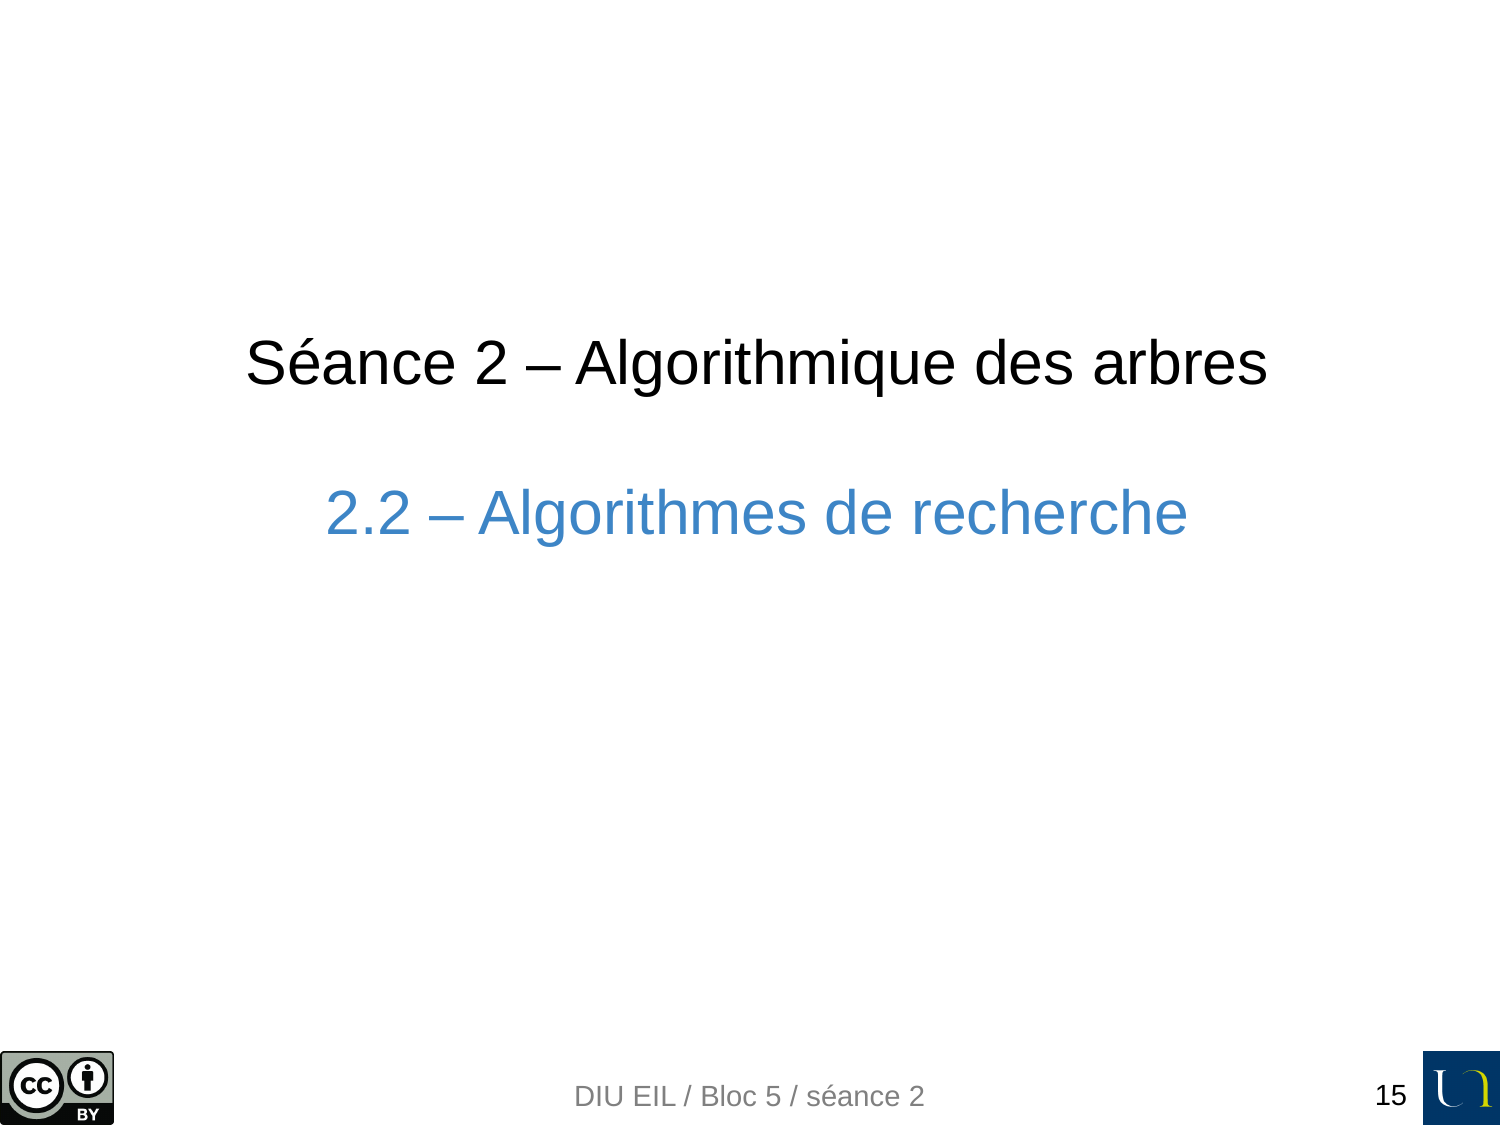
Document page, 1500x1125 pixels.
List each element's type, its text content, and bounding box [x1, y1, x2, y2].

title [51, 162, 1449, 612]
picture [1417, 1051, 1500, 1125]
text_box Séance 2 – Algorithmique des arbres 2.2 – Algorithmes de recherche [59, 307, 1457, 756]
picture [0, 1051, 114, 1125]
